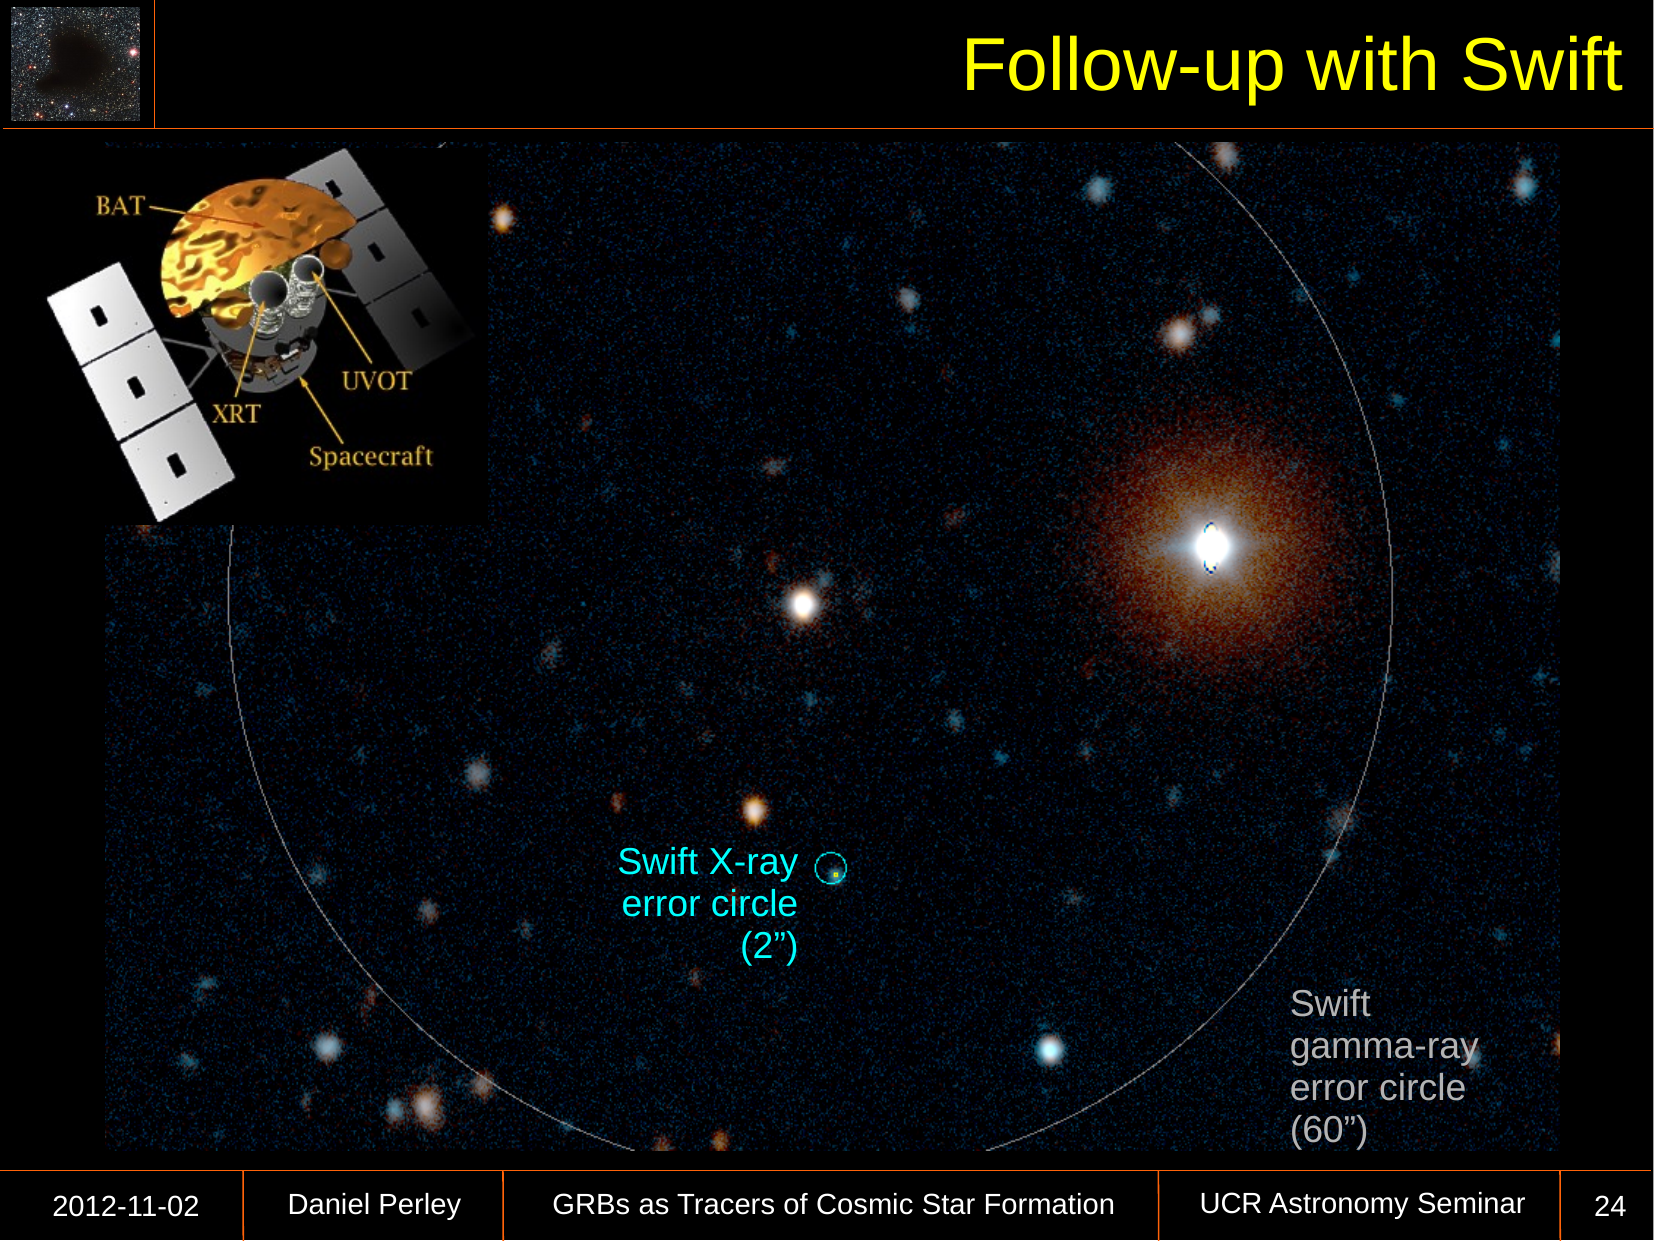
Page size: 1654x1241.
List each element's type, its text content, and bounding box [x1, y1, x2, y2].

text_box Swift gamma-ray error circle (60”) [1275, 975, 1501, 1158]
picture [37, 142, 1560, 1151]
picture [11, 7, 140, 121]
title Follow-up with Swift [187, 13, 1624, 115]
text_box Swift X-ray error circle (2”) [588, 832, 814, 974]
